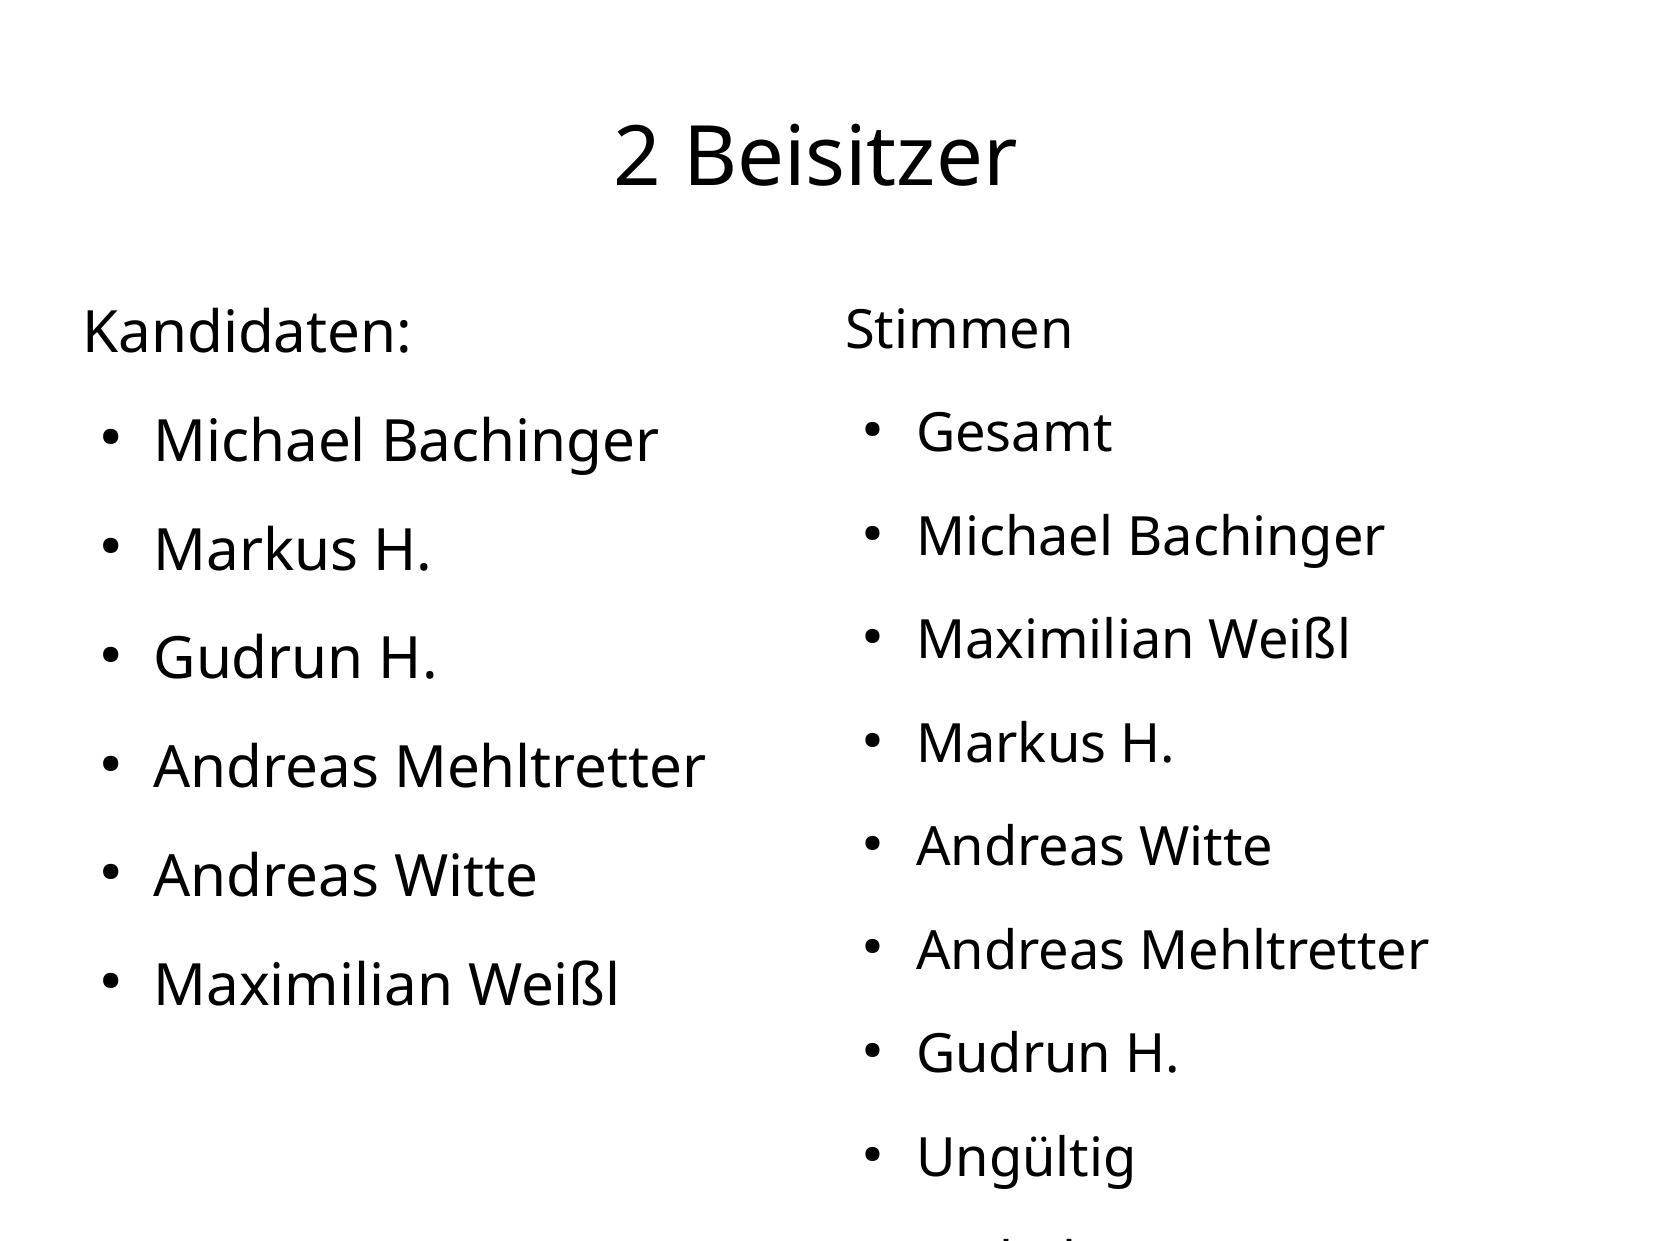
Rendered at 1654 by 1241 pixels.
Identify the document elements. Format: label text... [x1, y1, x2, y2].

list Stimmen Gesamt Michael Bachinger Maximilian Weißl Markus H. Andreas Witte Andreas Mehltretter Gudrun H. Ungültig Enthaltungen [845, 290, 1572, 1214]
title 2 Beisitzer [82, 56, 1571, 250]
list Kandidaten: Michael Bachinger Markus H. Gudrun H. Andreas Mehltretter Andreas Witte Maximilian Weißl [82, 290, 809, 1094]
